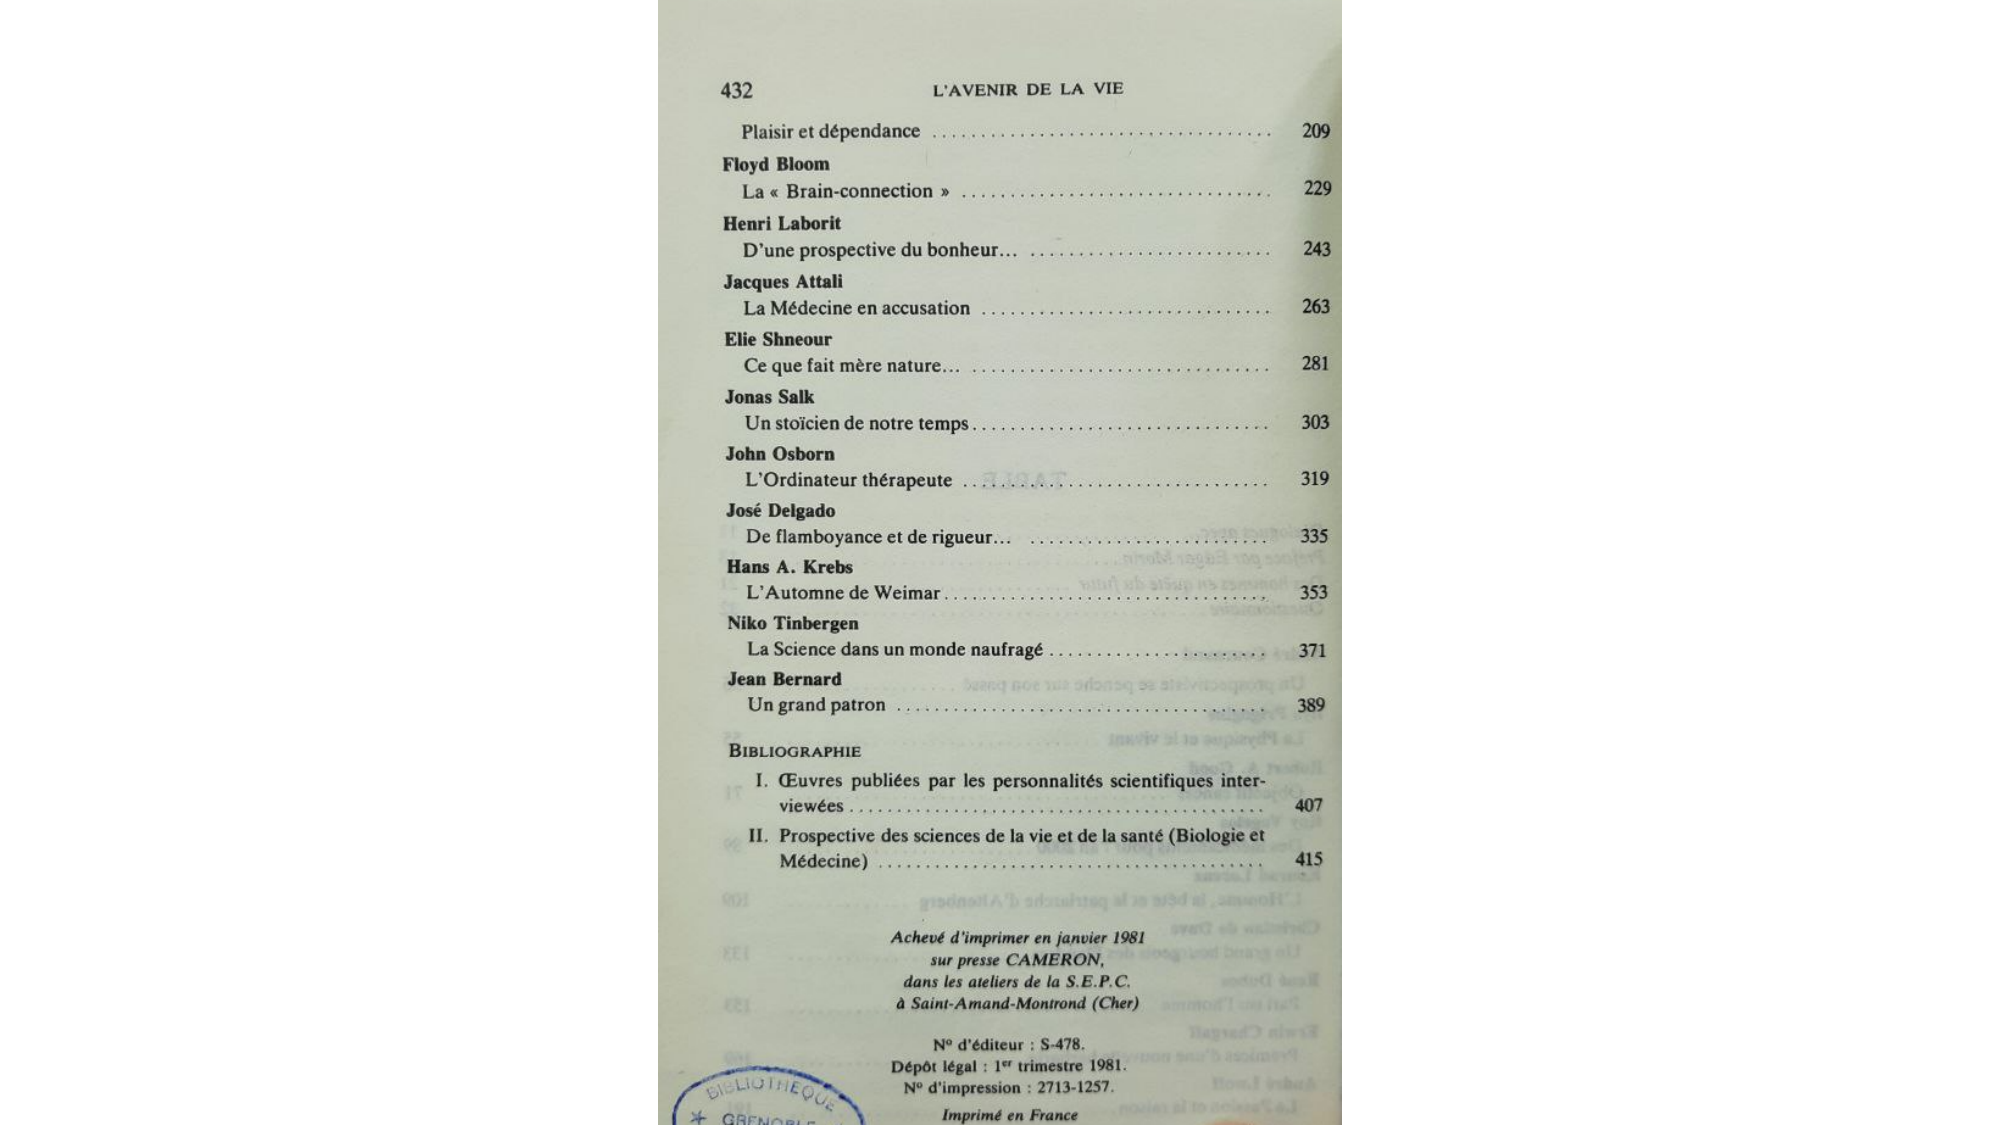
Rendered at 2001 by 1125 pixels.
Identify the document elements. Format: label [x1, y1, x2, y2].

picture [658, 0, 1342, 1125]
